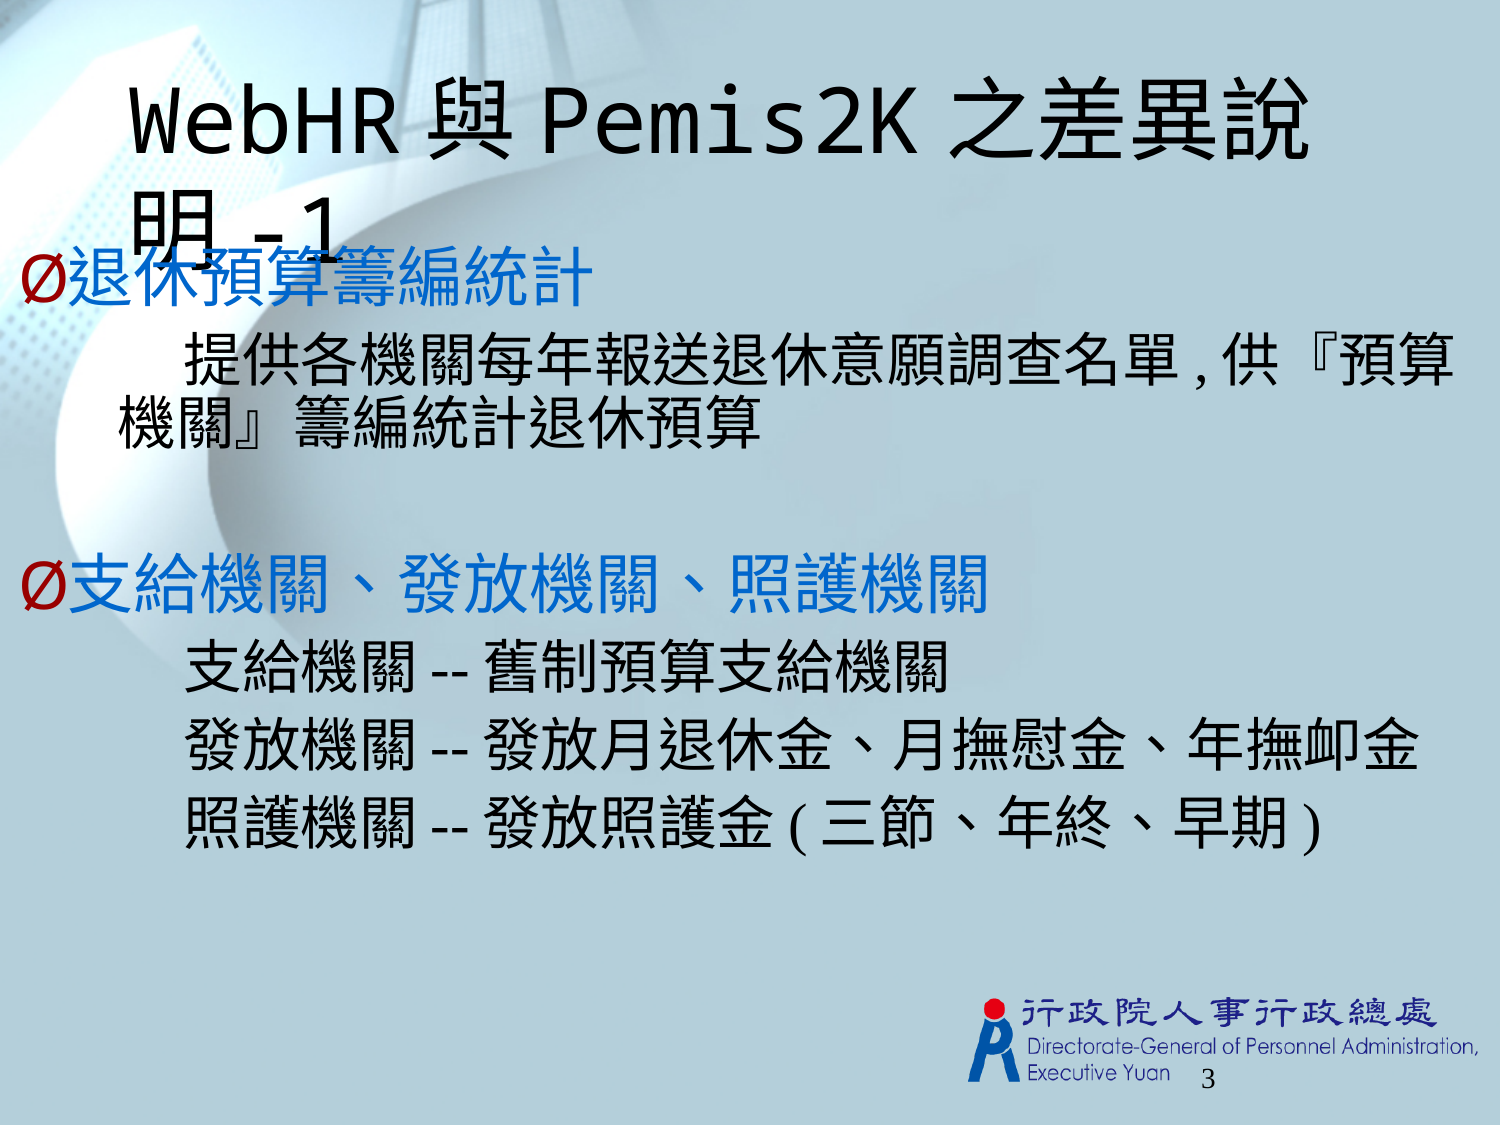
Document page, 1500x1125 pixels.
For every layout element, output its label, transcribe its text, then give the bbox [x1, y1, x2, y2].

title WebHR與Pemis2K之差異說明-1 [112, 54, 1388, 237]
text_box [1185, 1058, 1499, 1125]
list 退休預算籌編統計 提供各機關每年報送退休意願調查名單,供『預算機關』籌編統計退休預算 支給機關、發放機關、照護機關 支給機關--舊制預算支給機關 發放機關--發放月退休金、月撫慰金、年撫卹金 照護機關--發放照護金(三節、年終、早期) [3, 237, 1486, 913]
